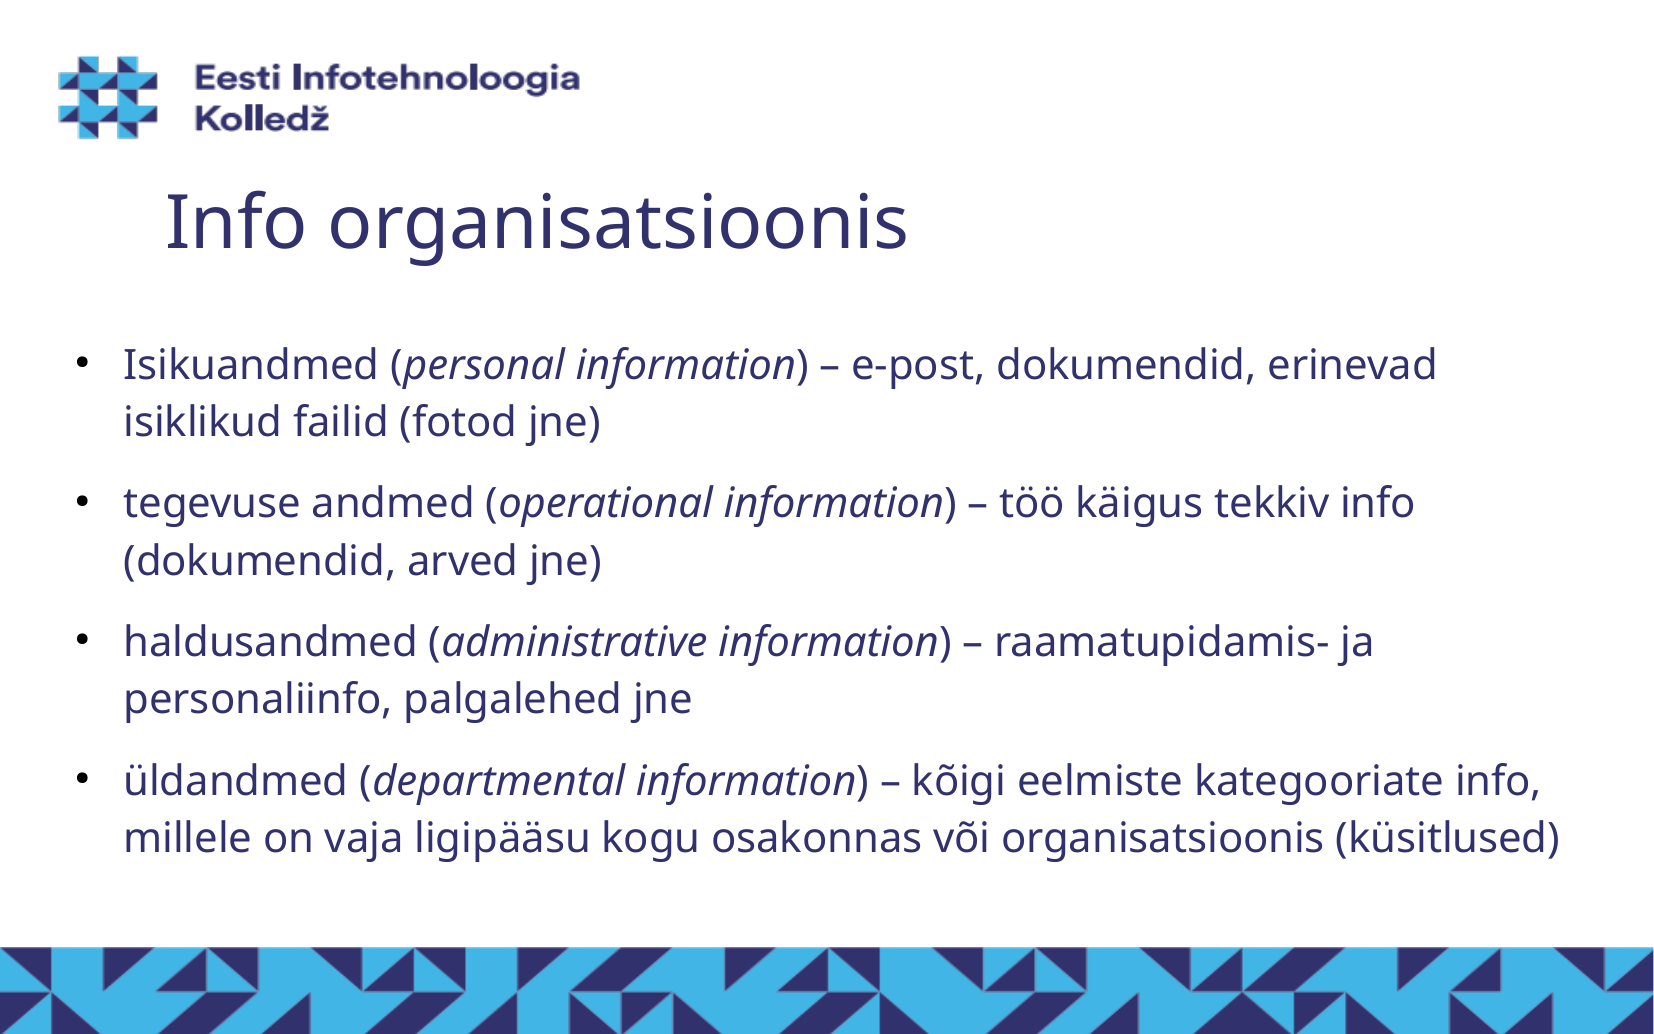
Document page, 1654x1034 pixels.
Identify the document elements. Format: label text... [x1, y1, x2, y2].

title Info organisatsioonis [165, 132, 1501, 306]
list Isikuandmed (personal information) – e-post, dokumendid, erinevad isiklikud failid (fotod jne) tegevuse andmed (operational information) – töö käigus tekkiv info (dokumendid, arved jne) haldusandmed (administrative information) – raamatupidamis- ja personaliinfo, palgalehed jne üldandmed (departmental information) – kõigi eelmiste kategooriate info, millele on vaja ligipääsu kogu osakonnas või organisatsioonis (küsitlused) [59, 334, 1607, 906]
